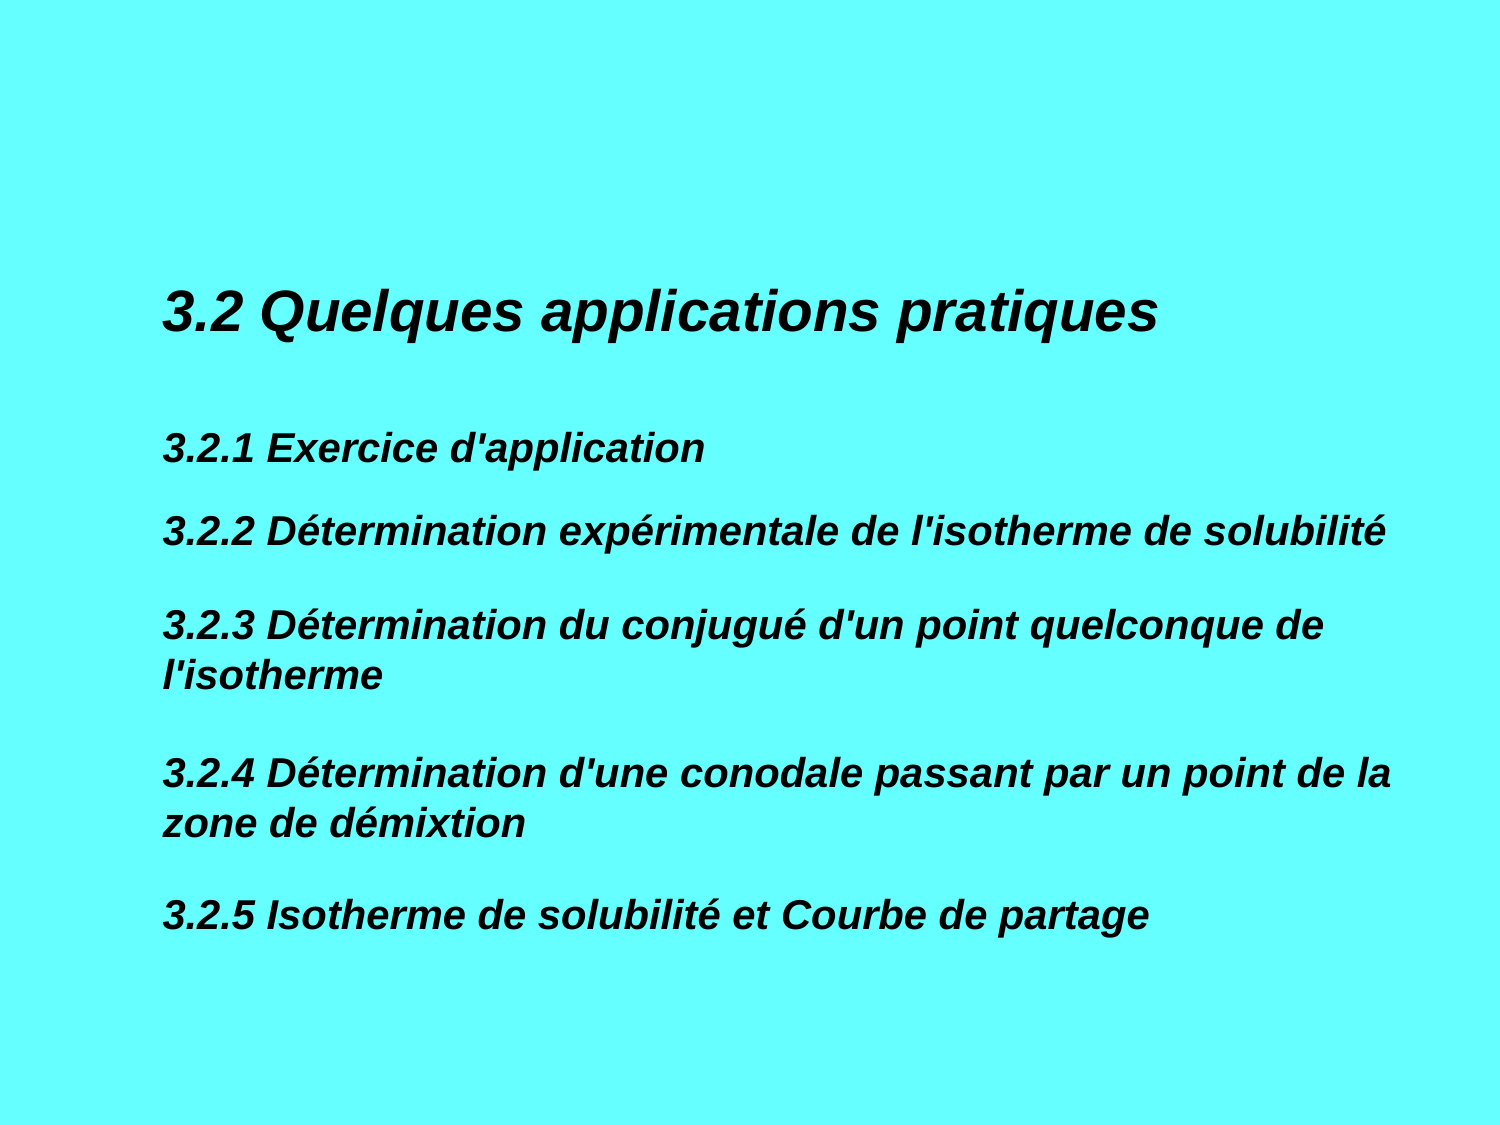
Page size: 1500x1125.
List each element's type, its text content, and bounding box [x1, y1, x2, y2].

text_box 3.2.1 Exercice d'application [147, 413, 941, 479]
text_box 3.2.2 Détermination expérimentale de l'isotherme de solubilité [147, 496, 1447, 562]
text_box 3.2.5 Isotherme de solubilité et Courbe de partage [147, 880, 1388, 945]
text_box 3.2.4 Détermination d'une conodale passant par un point de la zone de démixtion [147, 738, 1418, 854]
text_box 3.2.3 Détermination du conjugué d'un point quelconque de l'isotherme [147, 590, 1447, 706]
text_box 3.2 Quelques applications pratiques [147, 265, 1418, 351]
